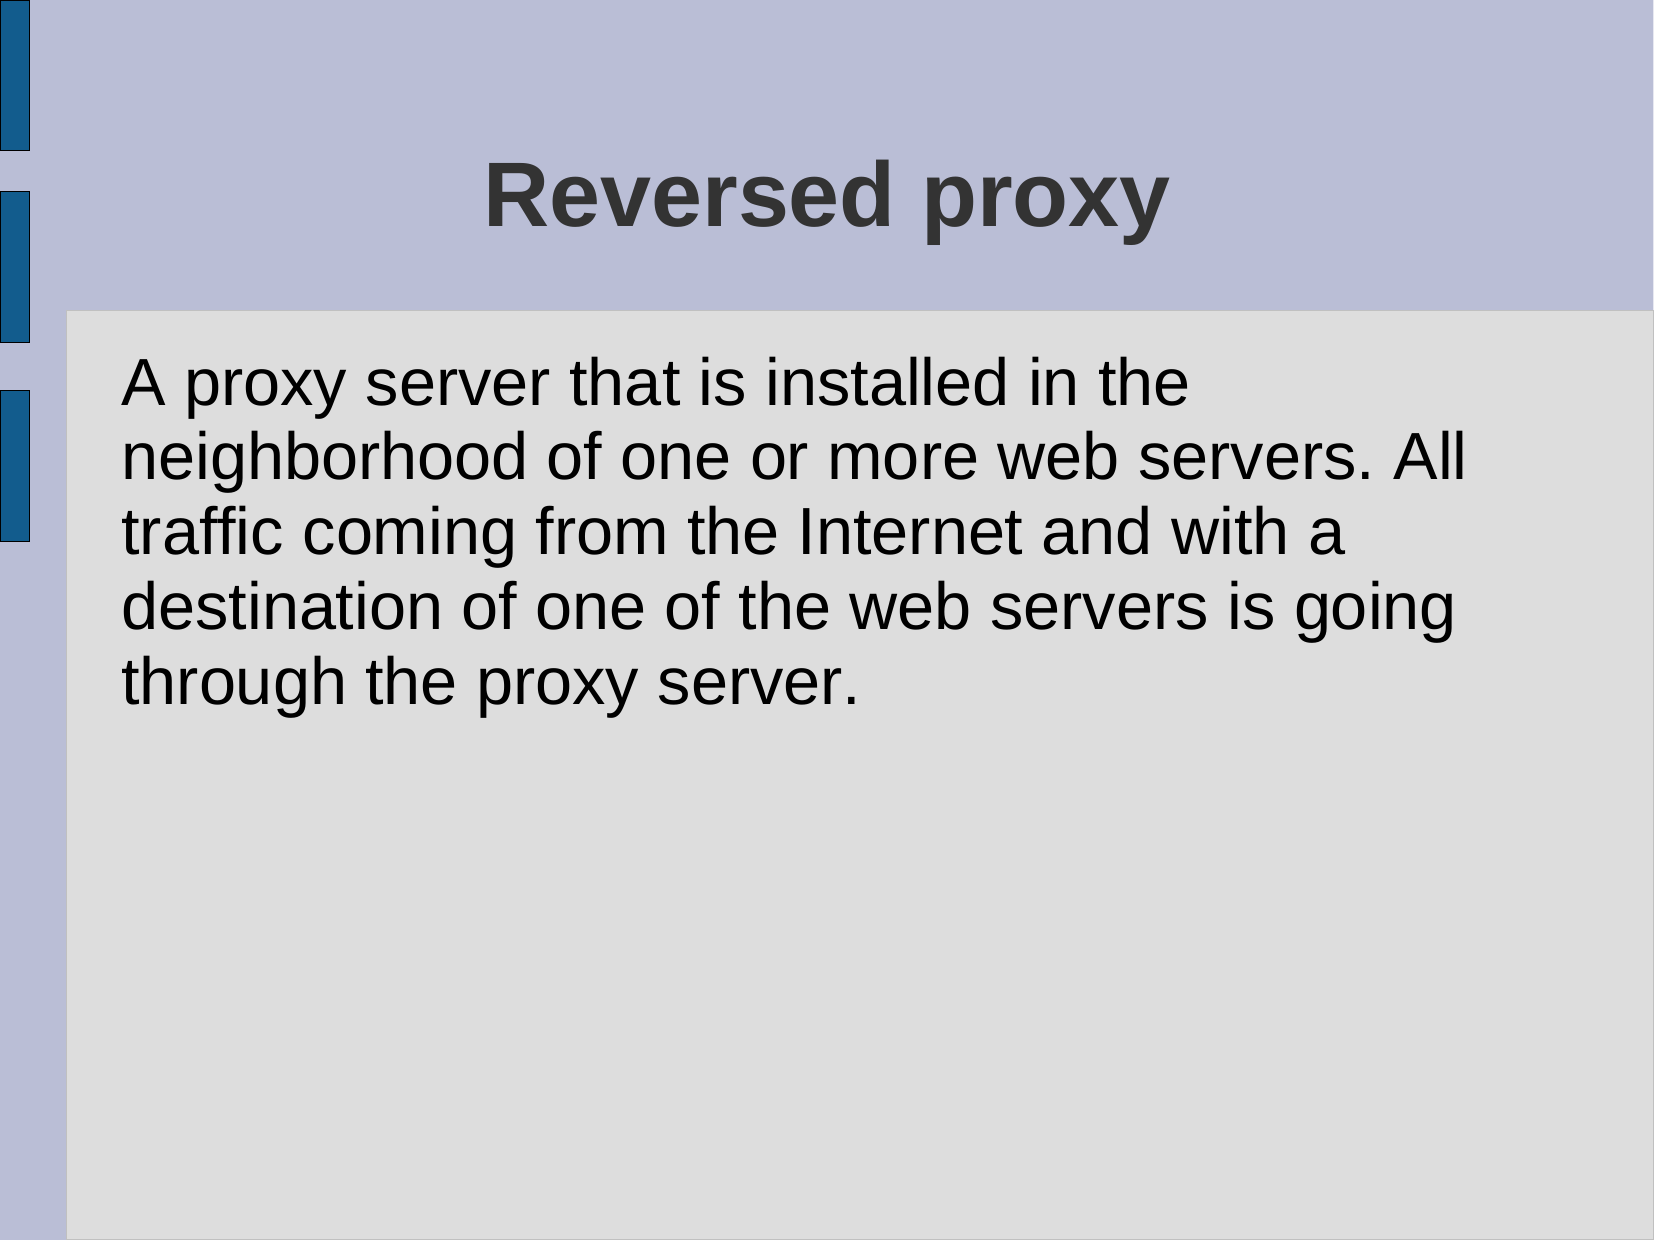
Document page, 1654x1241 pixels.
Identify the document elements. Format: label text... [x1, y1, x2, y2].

list A proxy server that is installed in the neighborhood of one or more web servers. All traffic coming from the Internet and with a destination of one of the web servers is going through the proxy server. [121, 344, 1534, 1127]
title Reversed proxy [121, 91, 1534, 299]
